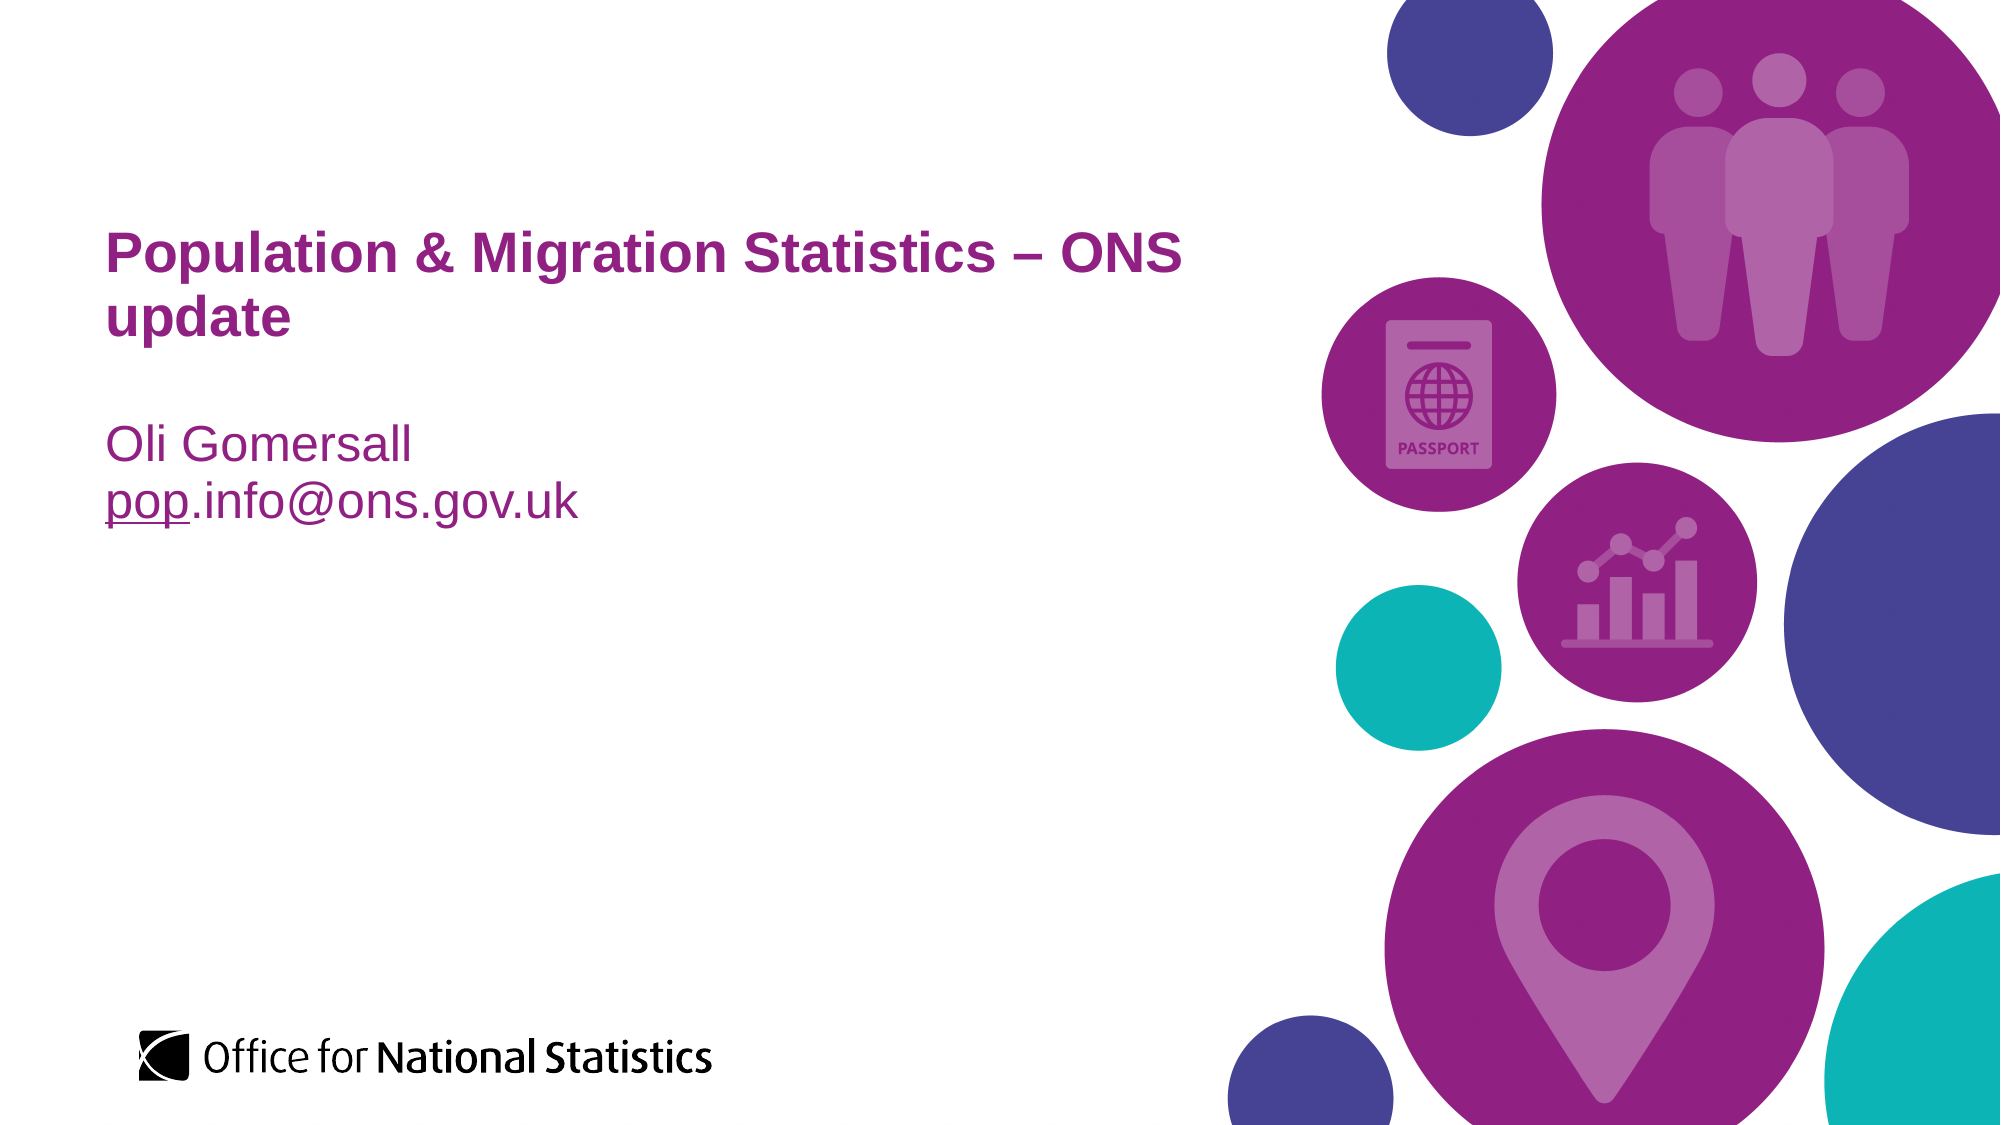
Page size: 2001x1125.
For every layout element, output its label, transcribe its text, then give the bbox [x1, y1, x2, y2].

title Population & Migration Statistics – ONS update Oli Gomersall pop.info@ons.gov.uk [105, 220, 1247, 669]
